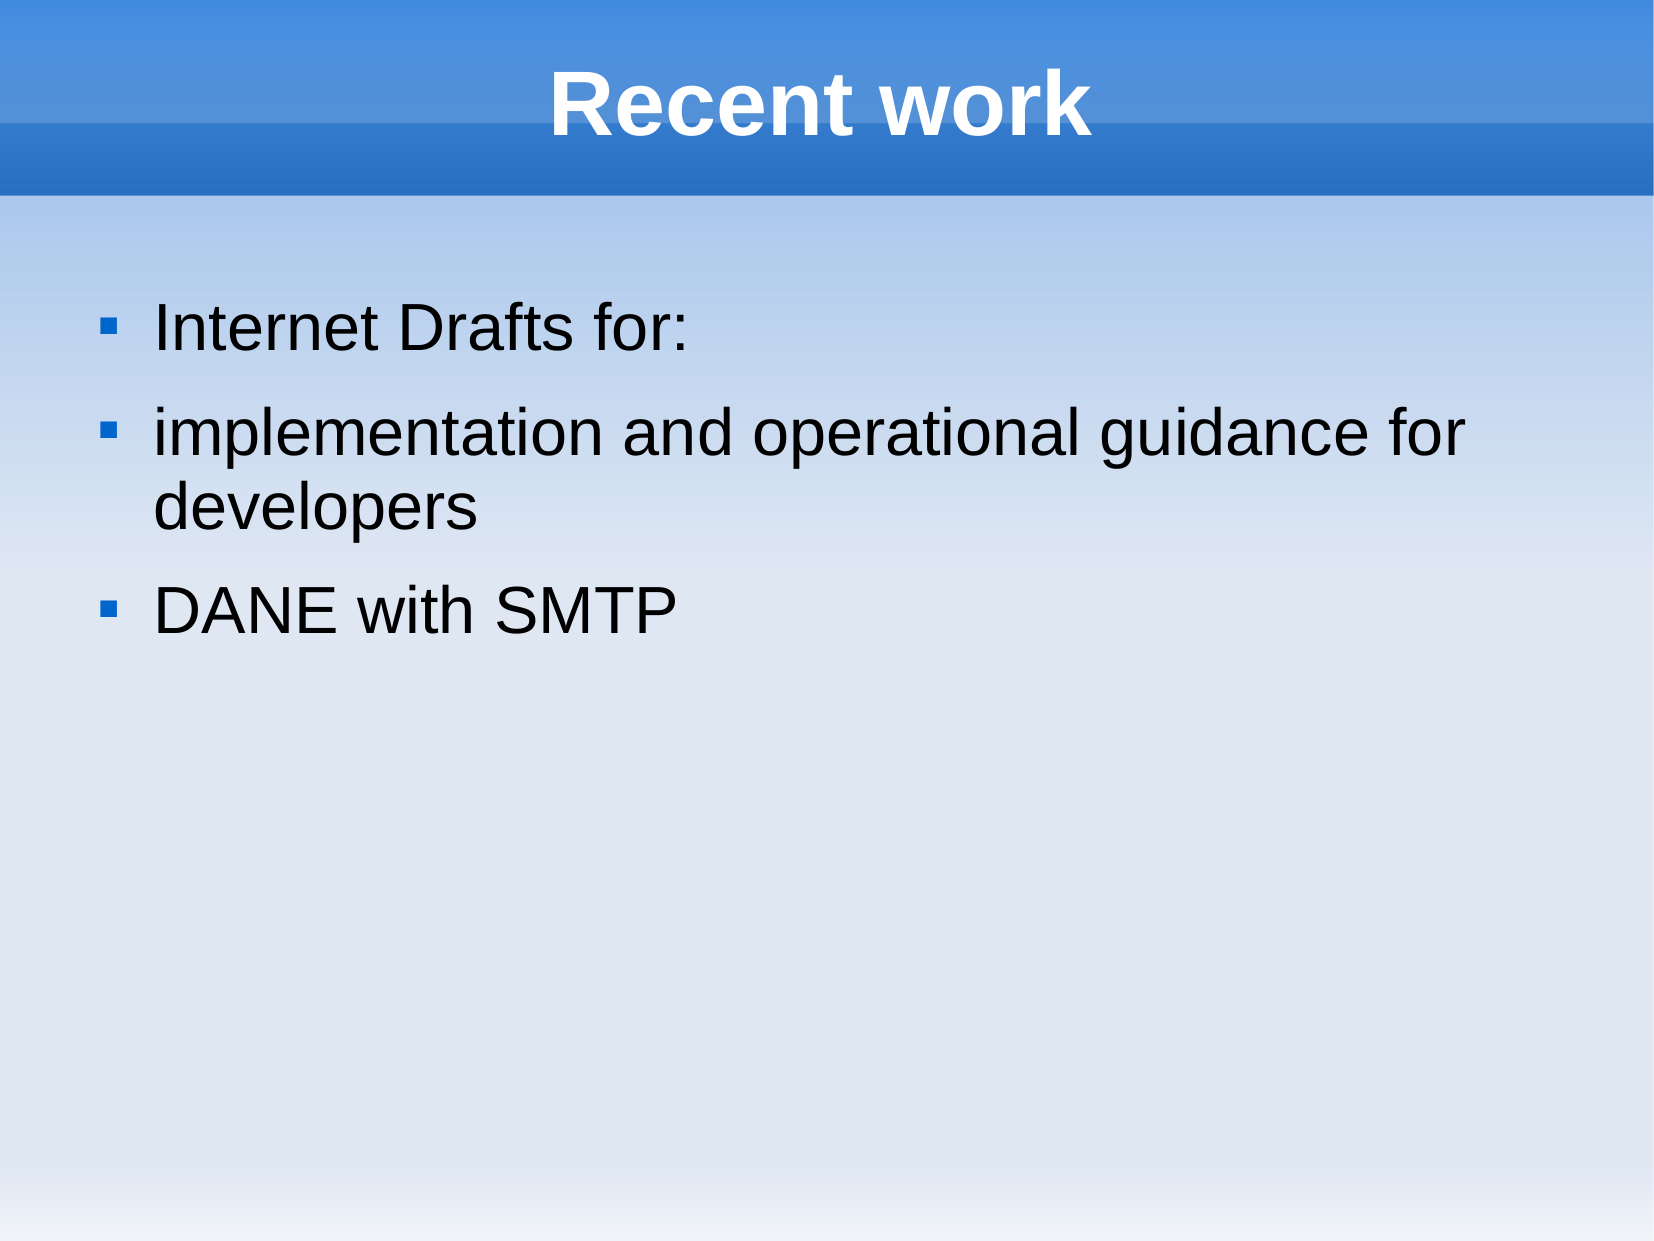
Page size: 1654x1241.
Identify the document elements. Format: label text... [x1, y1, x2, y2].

title Recent work [76, 0, 1565, 208]
list Internet Drafts for: implementation and operational guidance for developers DANE with SMTP [82, 290, 1571, 1109]
picture [0, 0, 1654, 1241]
